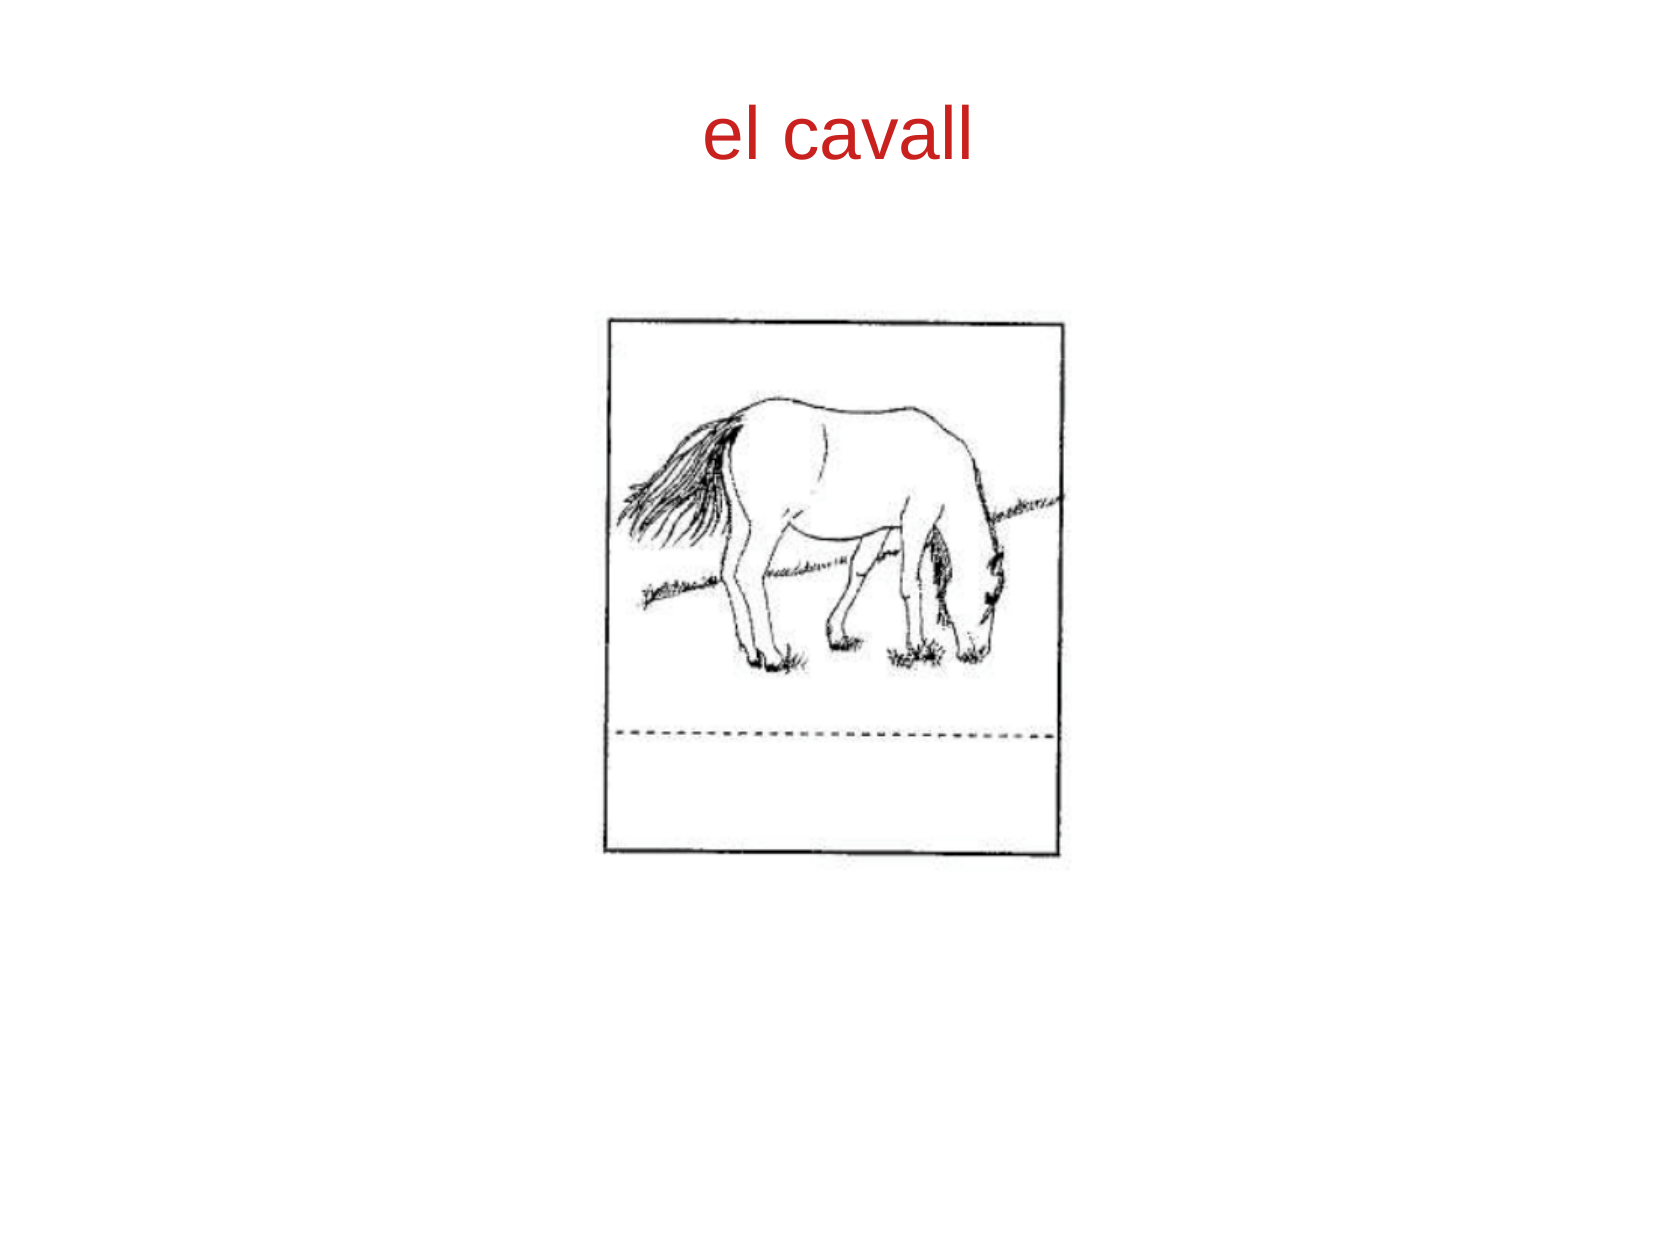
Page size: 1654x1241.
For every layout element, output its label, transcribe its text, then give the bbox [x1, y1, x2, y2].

picture [581, 291, 1094, 873]
text_box el cavall [389, 58, 1288, 201]
